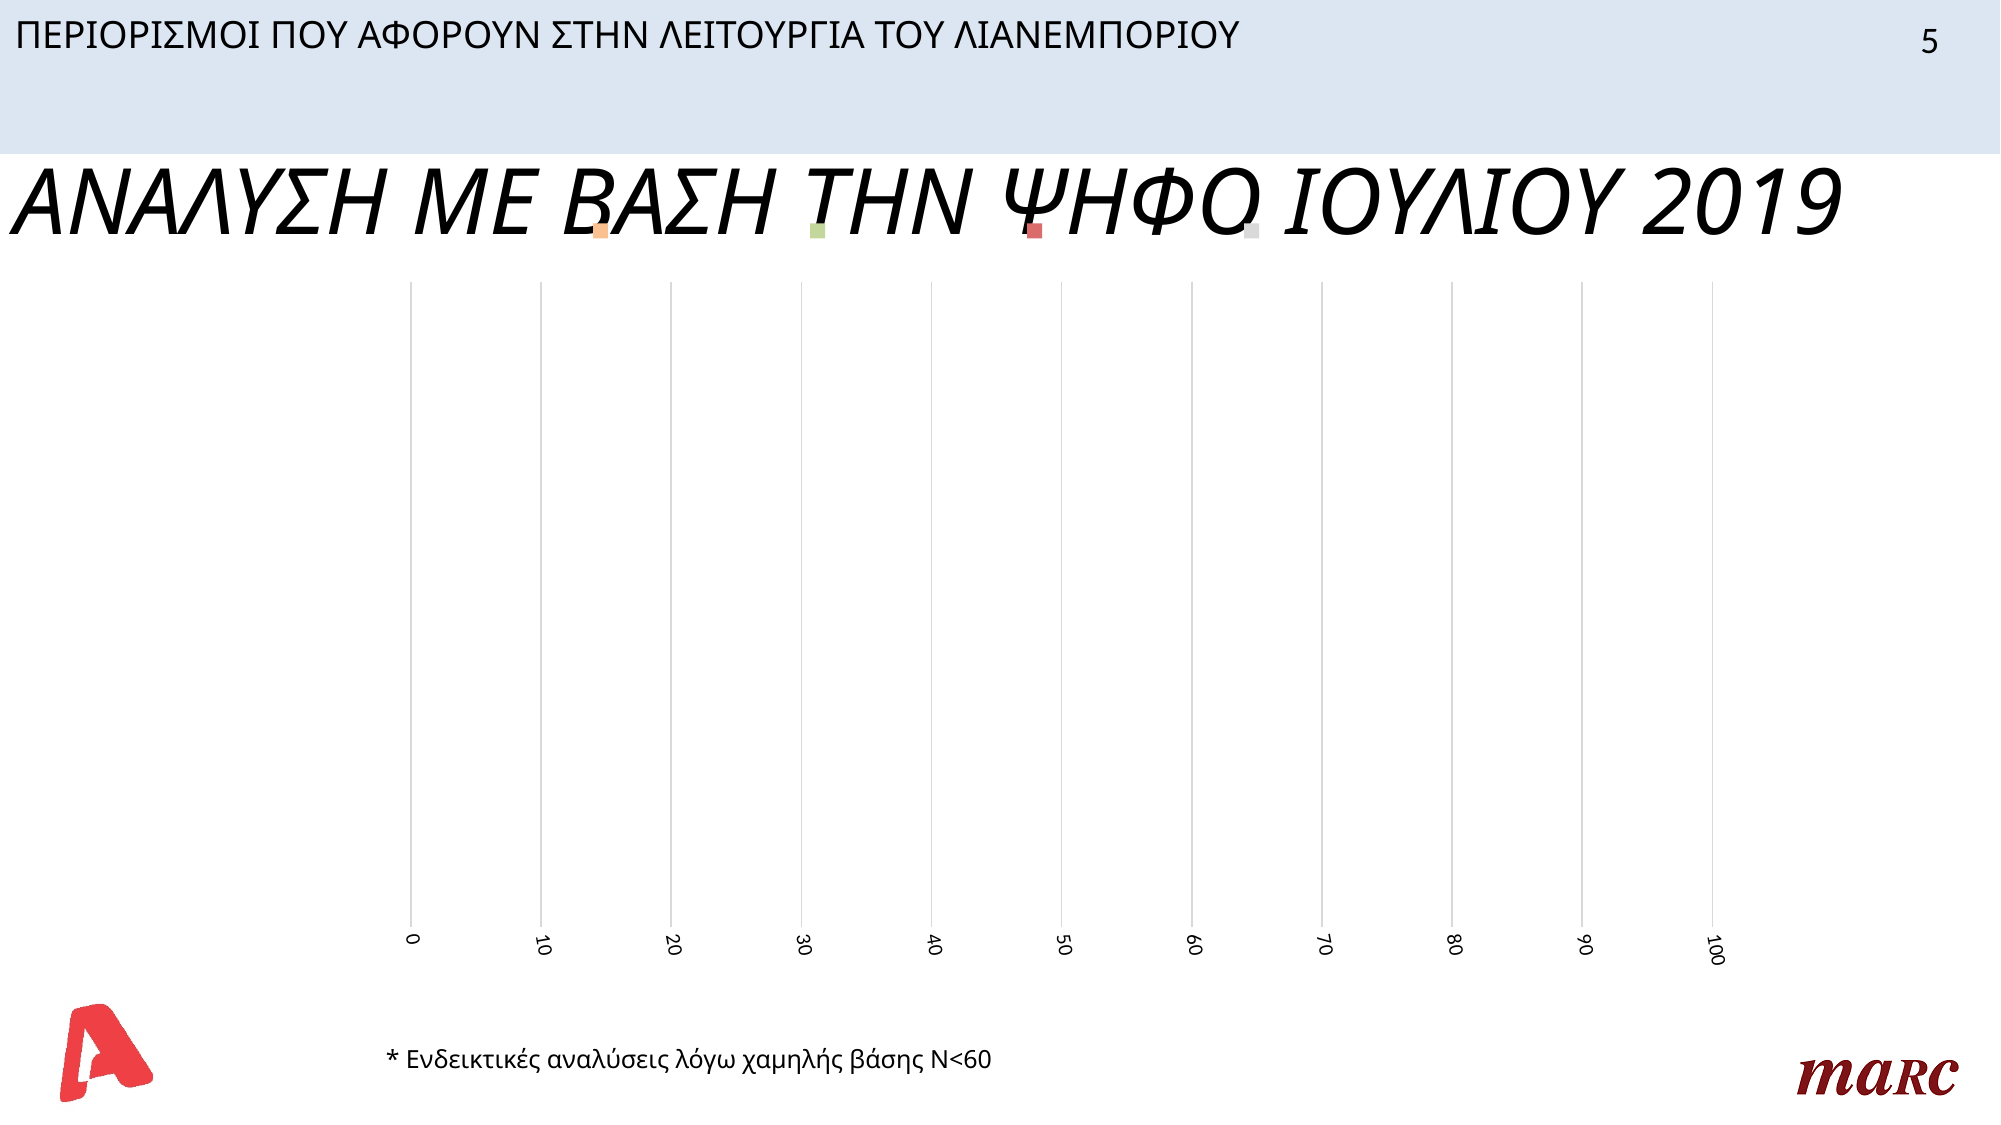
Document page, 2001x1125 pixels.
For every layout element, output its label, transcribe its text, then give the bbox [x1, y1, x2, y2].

picture [0, 978, 201, 1121]
title ΠΕΡΙΟΡΙΣΜΟΙ ΠΟΥ ΑΦΟΡΟΥΝ ΣΤΗΝ ΛΕΙΤΟΥΡΓΙΑ ΤΟΥ ΛΙΑΝΕΜΠΟΡΙΟΥ ΑΝΑΛΥΣΗ ΜΕ ΒΑΣΗ ΤΗΝ ΨΗΦΟ ΙΟΥΛΙΟΥ 2019 [0, 9, 2000, 142]
text_box * Ενδεικτικές αναλύσεις λόγω χαμηλής βάσης Ν<60 [371, 1036, 1115, 1082]
picture [1784, 1049, 1972, 1103]
chart [81, 174, 1823, 1019]
